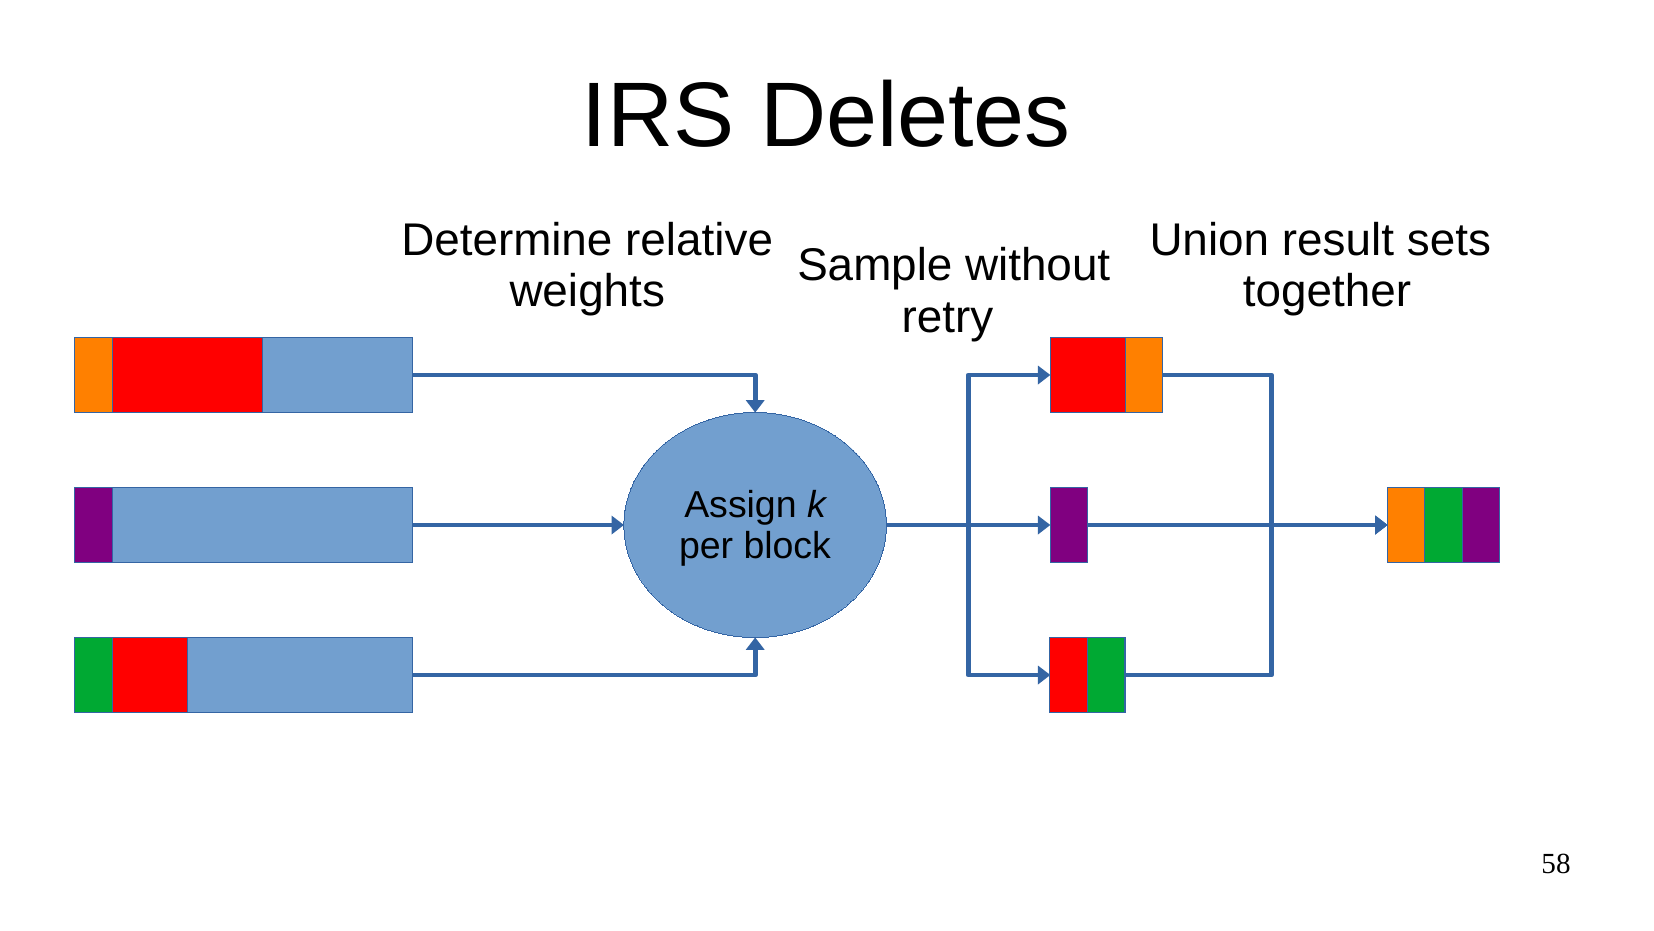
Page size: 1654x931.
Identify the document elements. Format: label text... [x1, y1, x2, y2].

text_box [74, 487, 413, 563]
title IRS Deletes [82, 37, 1571, 193]
text_box [74, 337, 413, 413]
text_box [1050, 487, 1088, 563]
text_box [1050, 337, 1163, 413]
text_box [1049, 637, 1126, 713]
text_box [1387, 487, 1500, 563]
text_box Determine relative weights [386, 206, 788, 324]
text_box Union result sets together [1134, 206, 1519, 324]
text_box Sample without retry [782, 231, 1126, 350]
text_box [74, 637, 413, 713]
text_box Assign k per block [623, 412, 887, 638]
